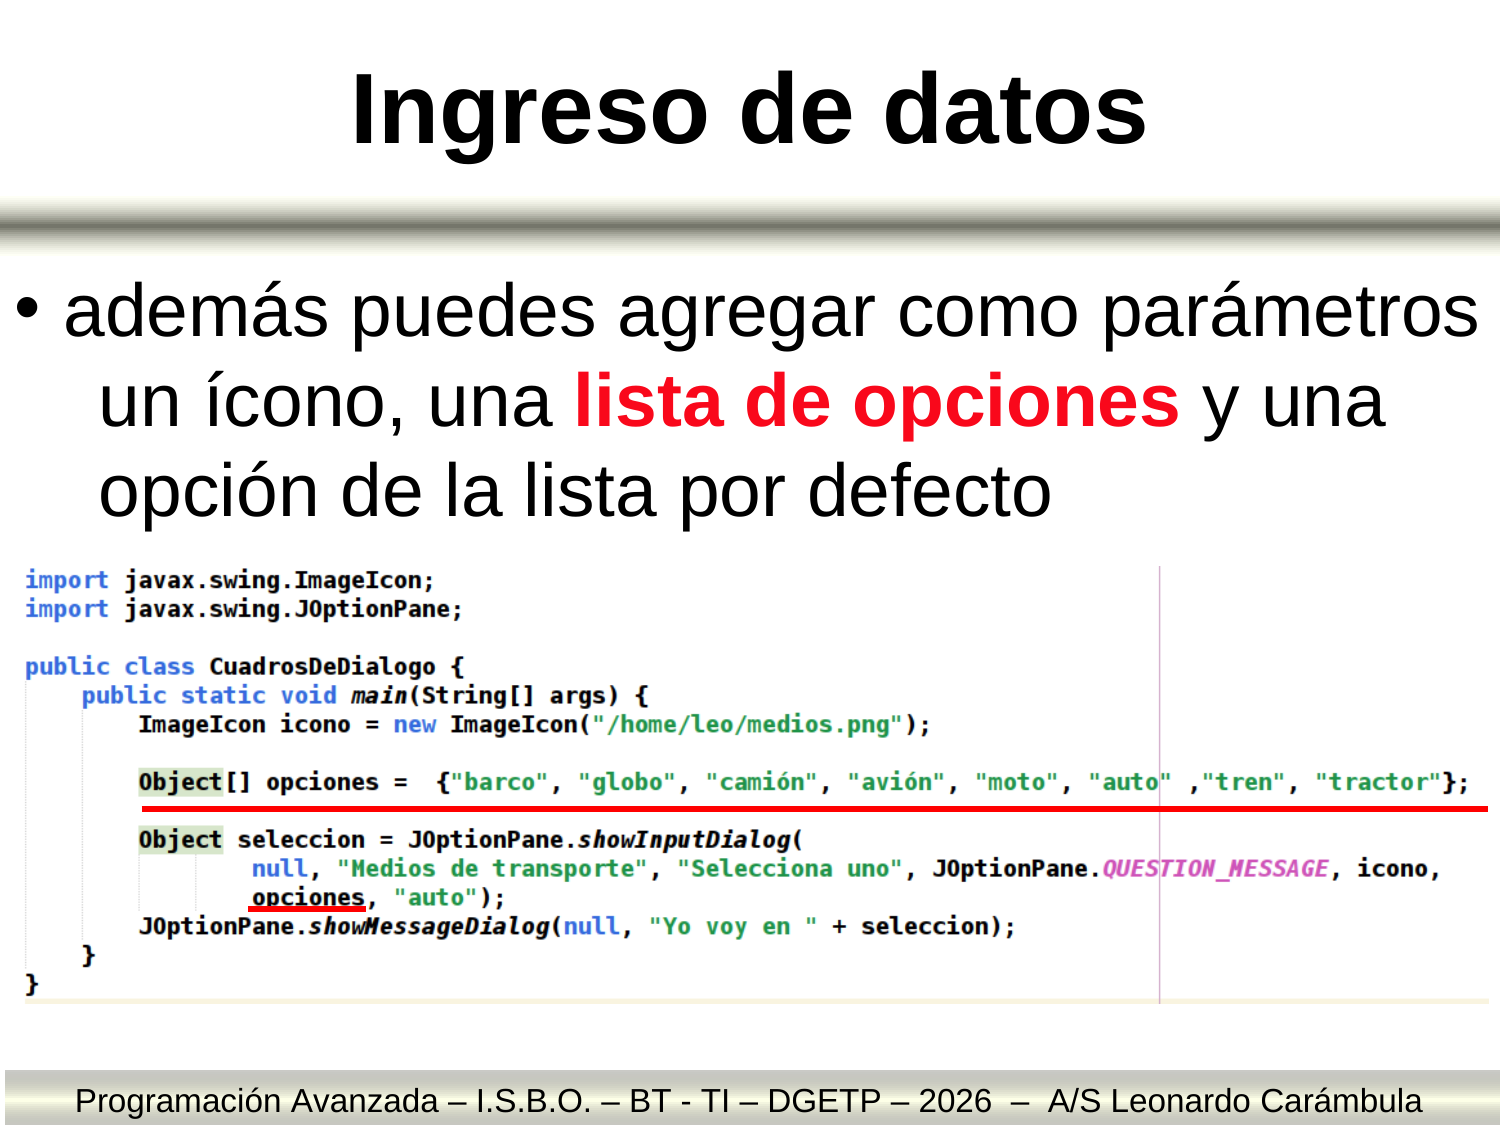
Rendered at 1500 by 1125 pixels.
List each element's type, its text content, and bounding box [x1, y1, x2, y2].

picture [11, 566, 1489, 1004]
title Ingreso de datos [0, 9, 1500, 198]
list además puedes agregar como parámetros un ícono, una lista de opciones y una opción de la lista por defecto [0, 253, 1500, 1023]
